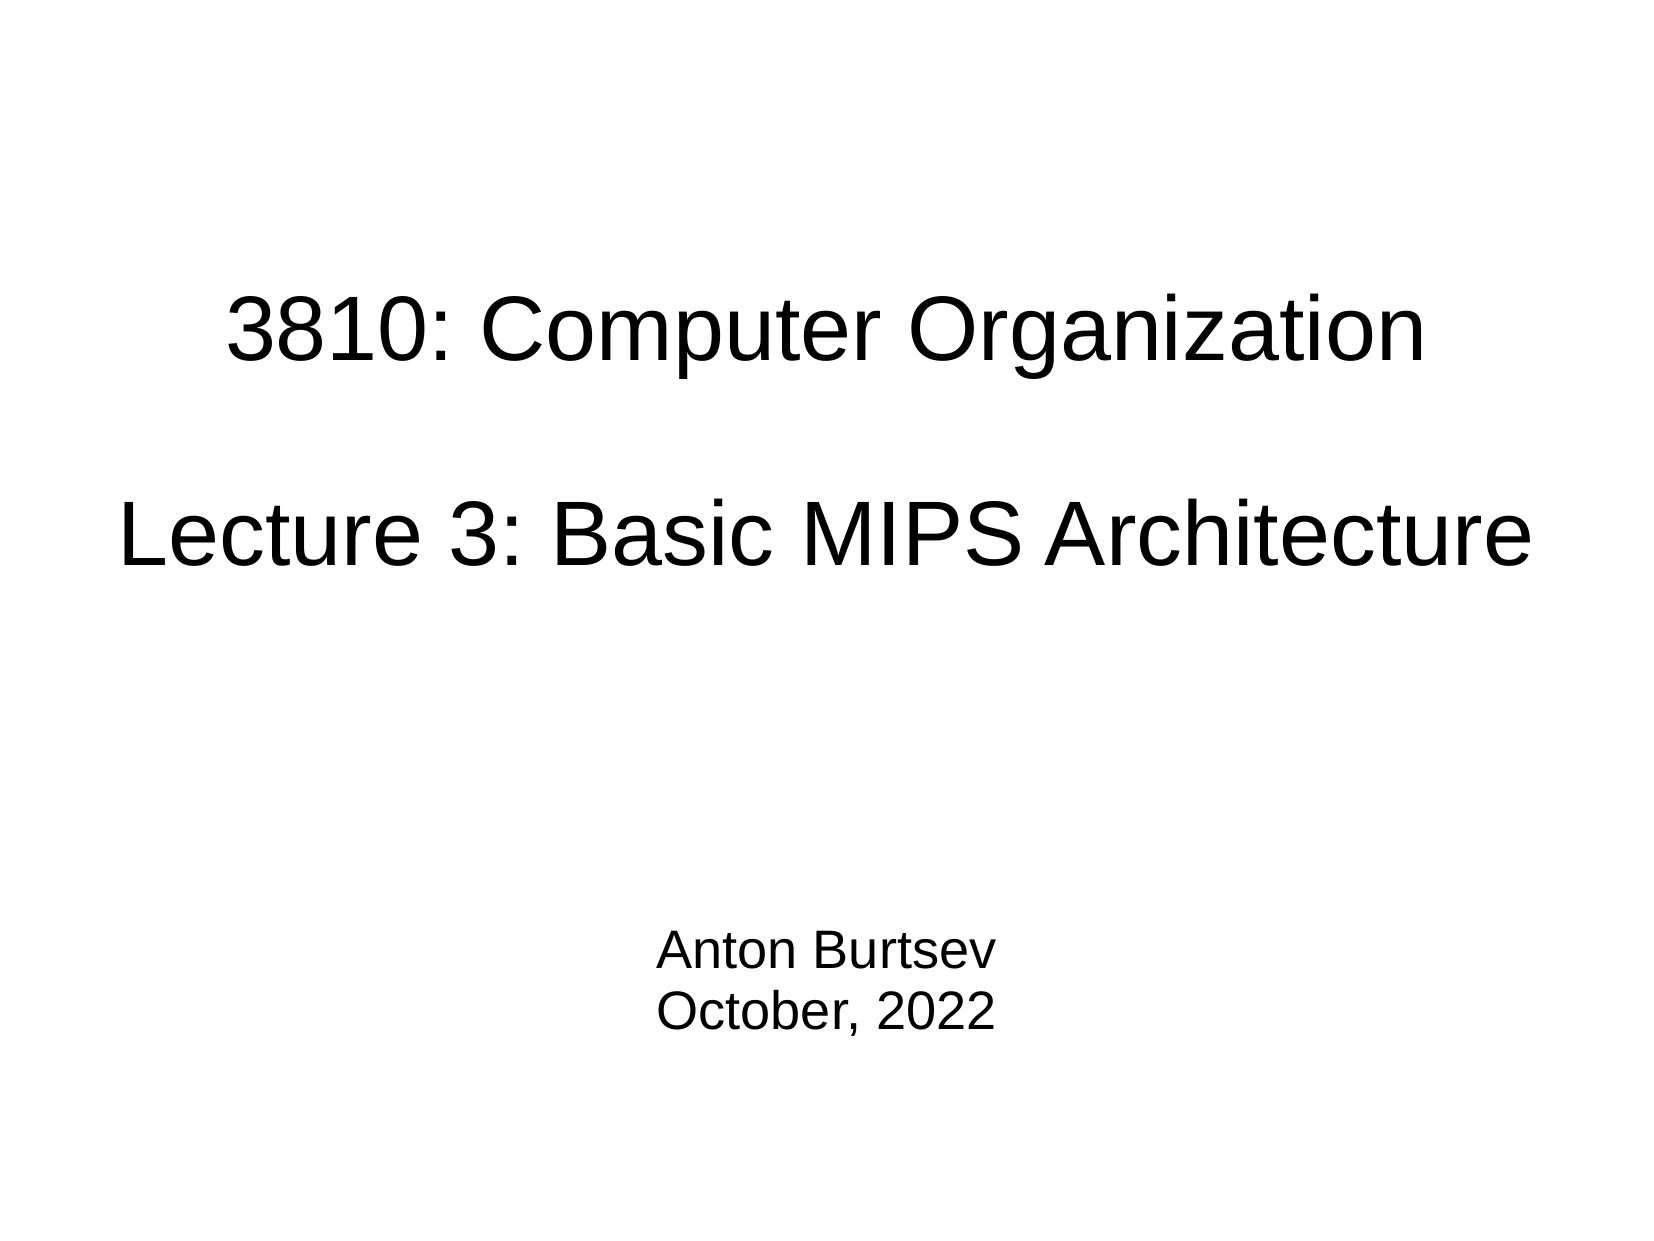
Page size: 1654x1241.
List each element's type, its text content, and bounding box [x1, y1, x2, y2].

title 3810: Computer Organization Lecture 3: Basic MIPS Architecture [82, 113, 1571, 637]
subtitle Anton Burtsev October, 2022 [82, 637, 1571, 1109]
